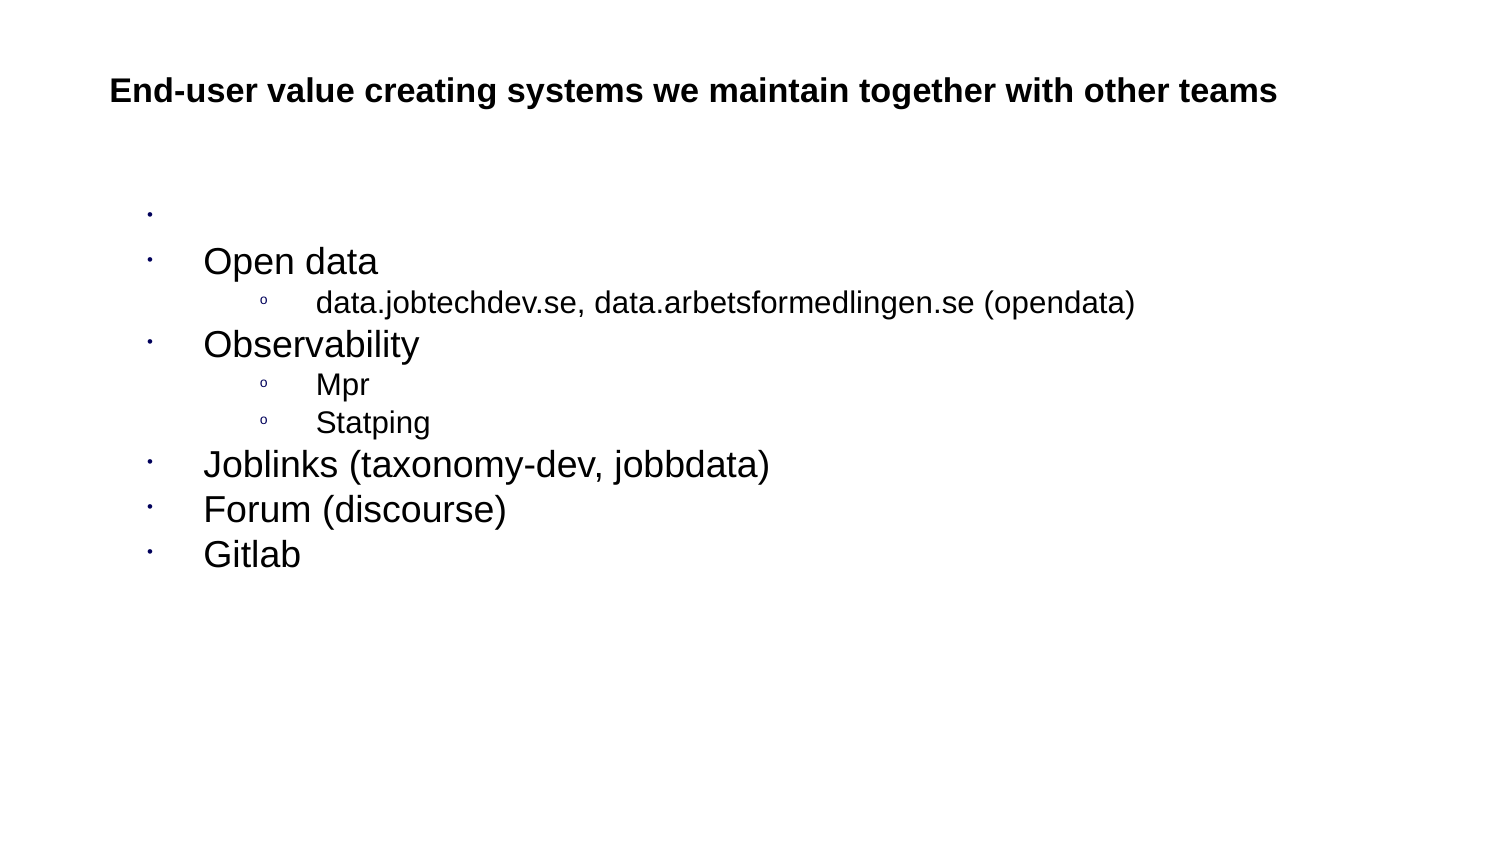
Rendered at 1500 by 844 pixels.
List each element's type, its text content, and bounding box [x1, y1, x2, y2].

title End-user value creating systems we maintain together with other teams [94, 53, 1312, 164]
list Open data data.jobtechdev.se, data.arbetsformedlingen.se (opendata) Observability Mpr Statping Joblinks (taxonomy-dev, jobbdata) Forum (discourse) Gitlab [94, 177, 1312, 739]
